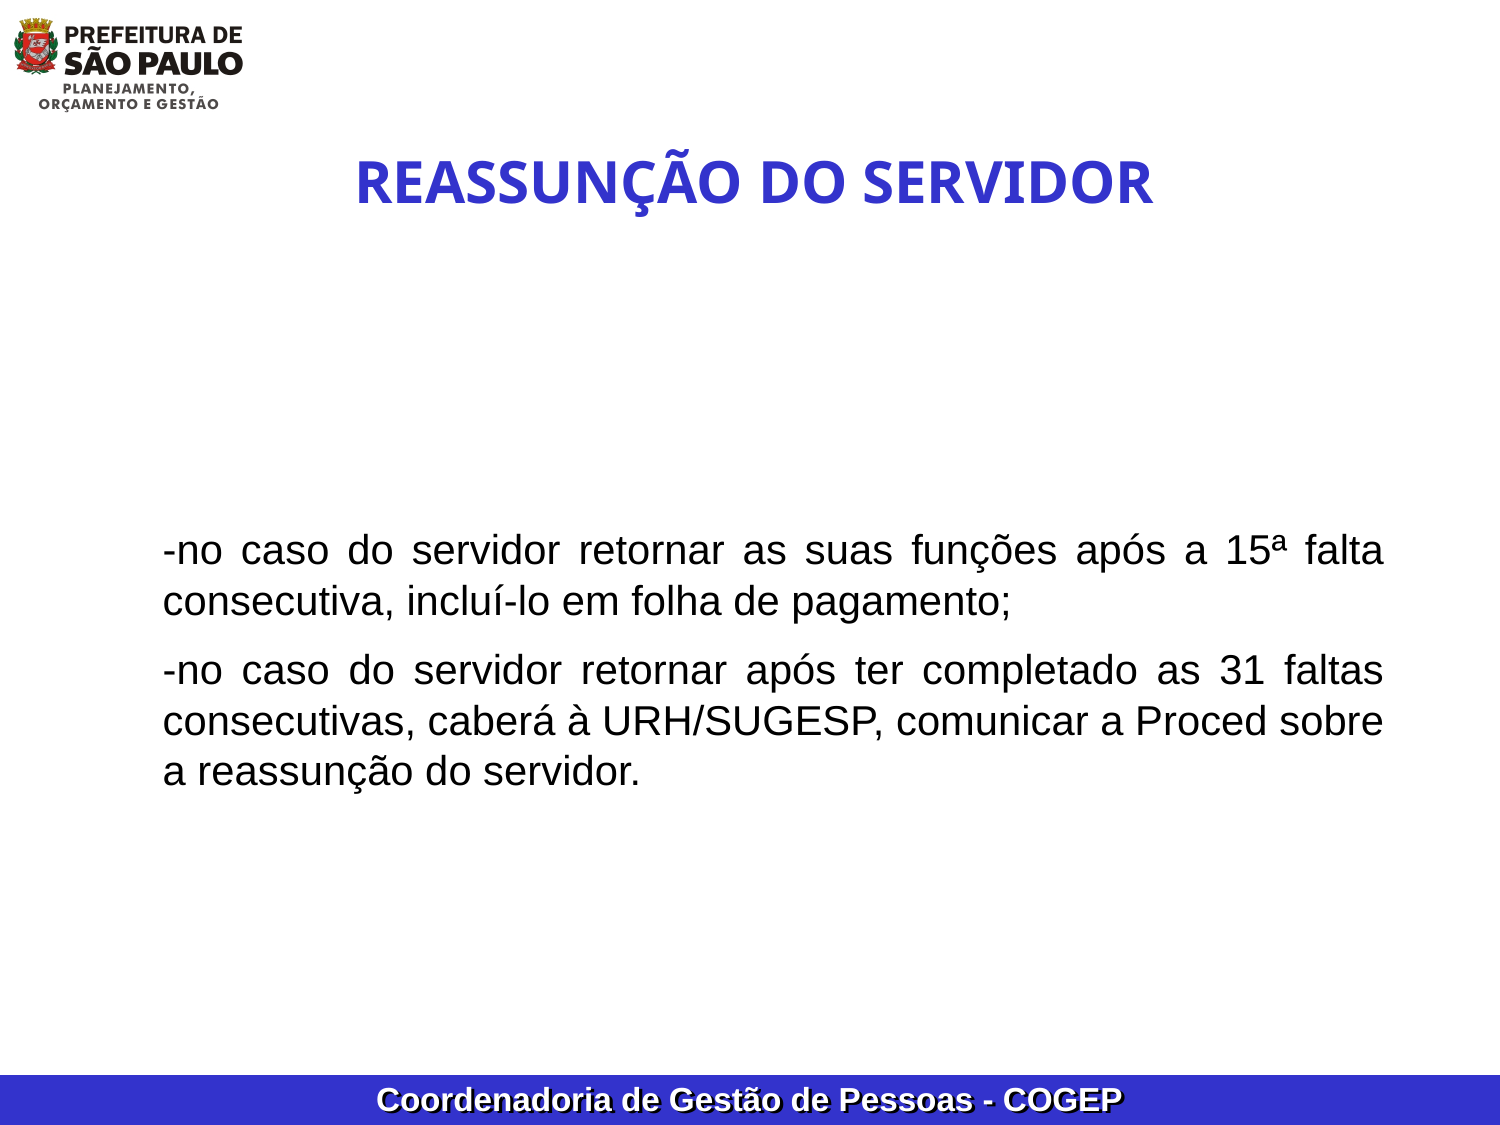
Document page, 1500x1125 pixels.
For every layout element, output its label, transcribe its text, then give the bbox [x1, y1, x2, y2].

text_box REASSUNÇÃO DO SERVIDOR [136, 137, 1388, 222]
text_box -no caso do servidor retornar as suas funções após a 15ª falta consecutiva, incluí-lo em folha de pagamento; -no caso do servidor retornar após ter completado as 31 faltas consecutivas, caberá à URH/SUGESP, comunicar a Proced sobre a reassunção do servidor. [148, 385, 1400, 882]
